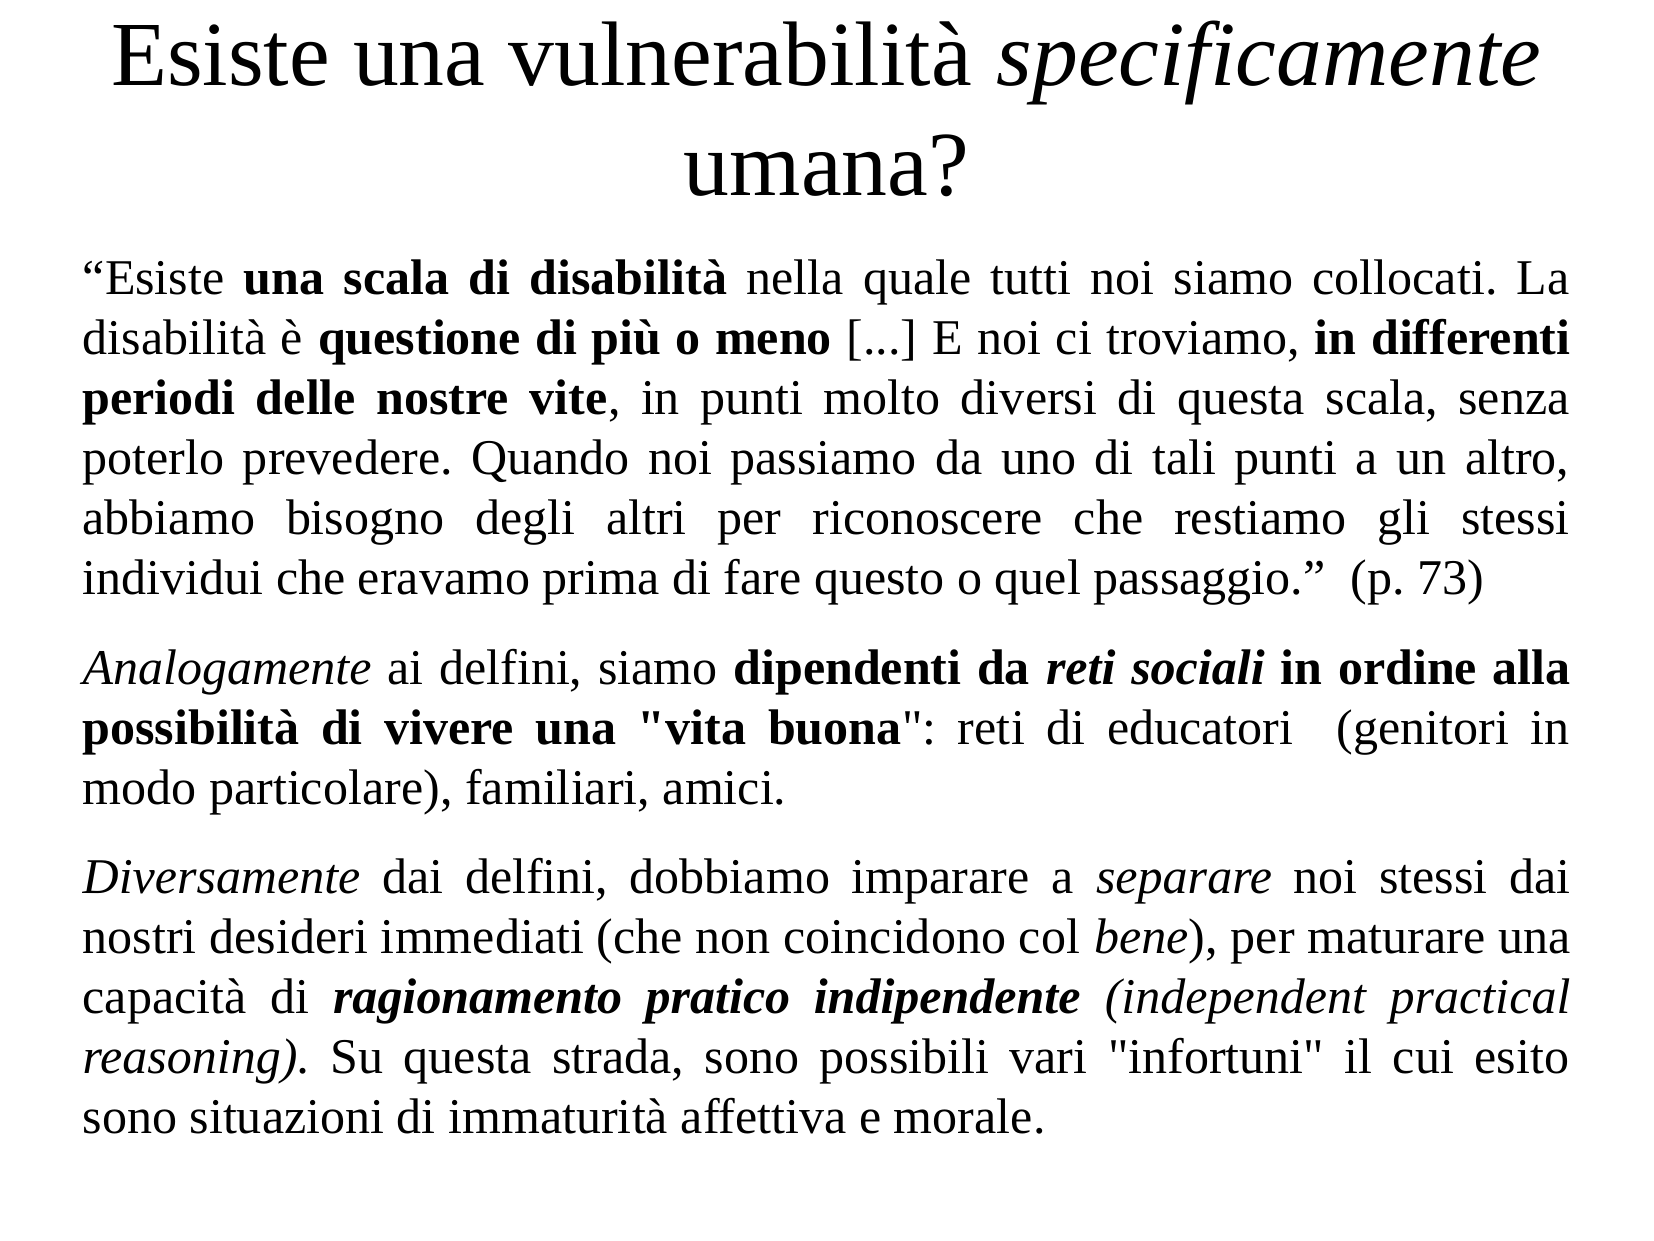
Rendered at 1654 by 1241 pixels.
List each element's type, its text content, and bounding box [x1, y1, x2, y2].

subtitle “Esiste una scala di disabilità nella quale tutti noi siamo collocati. La disabilità è questione di più o meno [...] E noi ci troviamo, in differenti periodi delle nostre vite, in punti molto diversi di questa scala, senza poterlo prevedere. Quando noi passiamo da uno di tali punti a un altro, abbiamo bisogno degli altri per riconoscere che restiamo gli stessi individui che eravamo prima di fare questo o quel passaggio.” (p. 73) Analogamente ai delfini, siamo dipendenti da reti sociali in ordine alla possibilità di vivere una "vita buona": reti di educatori (genitori in modo particolare), familiari, amici. Diversamente dai delfini, dobbiamo imparare a separare noi stessi dai nostri desideri immediati (che non coincidono col bene), per maturare una capacità di ragionamento pratico indipendente (independent practical reasoning). Su questa strada, sono possibili vari "infortuni" il cui esito sono situazioni di immaturità affettiva e morale. [82, 232, 1571, 1157]
title Esiste una vulnerabilità specificamente umana? [82, 0, 1571, 208]
